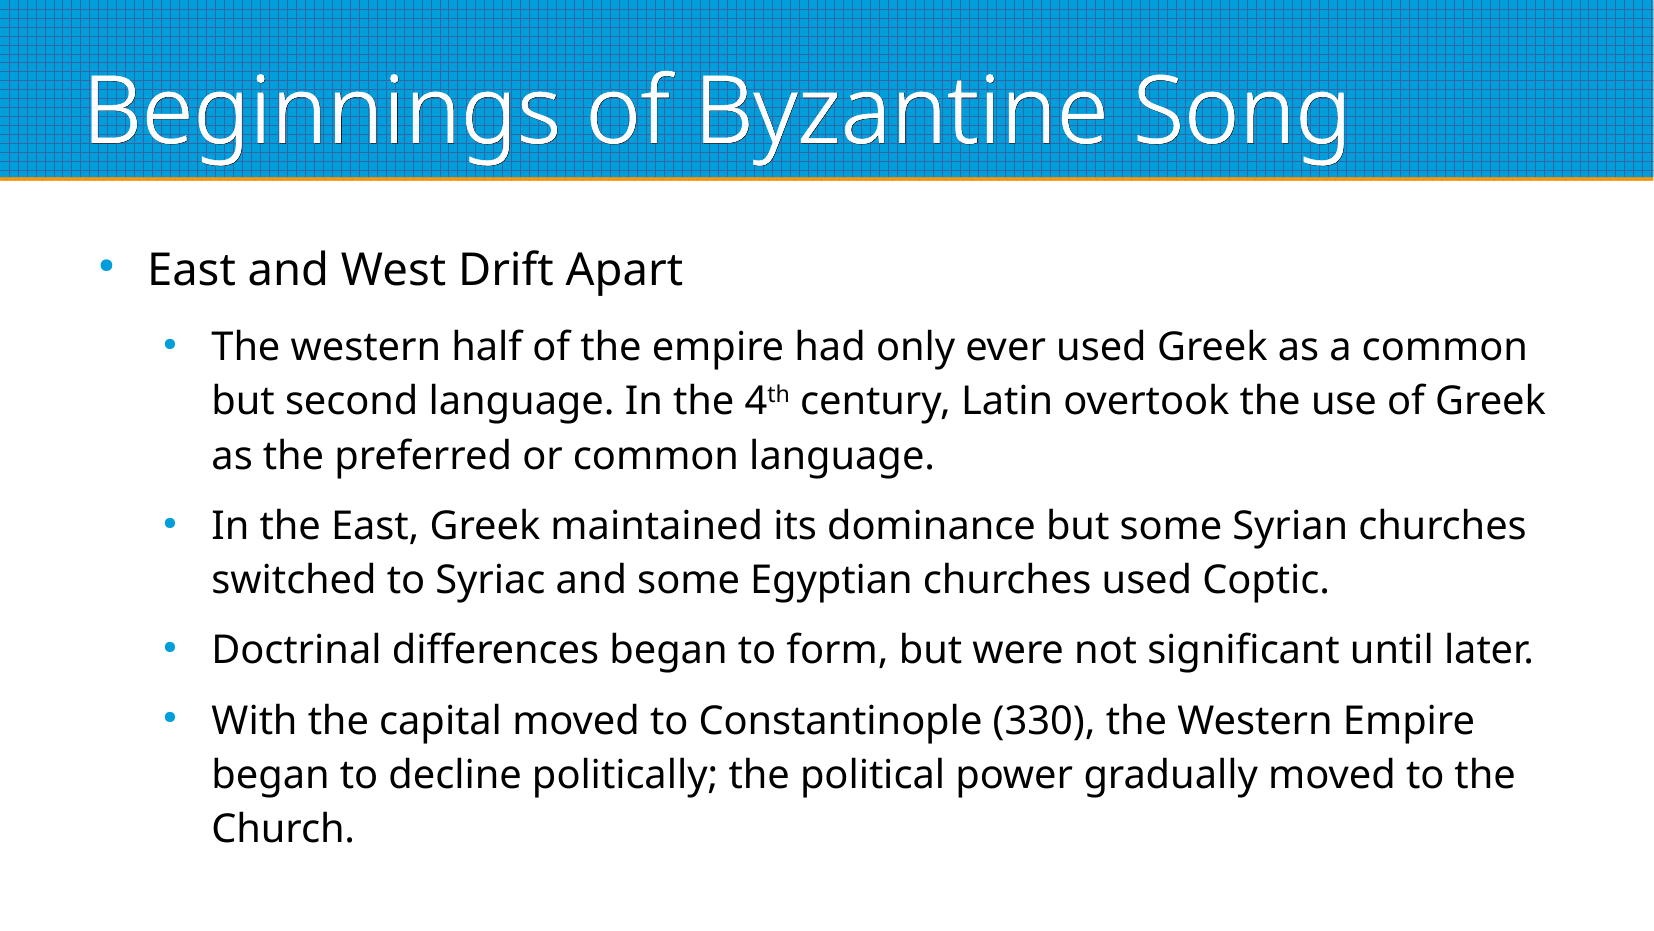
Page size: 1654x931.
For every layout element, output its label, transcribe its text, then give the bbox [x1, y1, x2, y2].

list East and West Drift Apart The western half of the empire had only ever used Greek as a common but second language. In the 4th century, Latin overtook the use of Greek as the preferred or common language. In the East, Greek maintained its dominance but some Syrian churches switched to Syriac and some Egyptian churches used Coptic. Doctrinal differences began to form, but were not significant until later. With the capital moved to Constantinople (330), the Western Empire began to decline politically; the political power gradually moved to the Church. [82, 236, 1563, 863]
title Beginnings of Byzantine Song [82, 14, 1571, 171]
